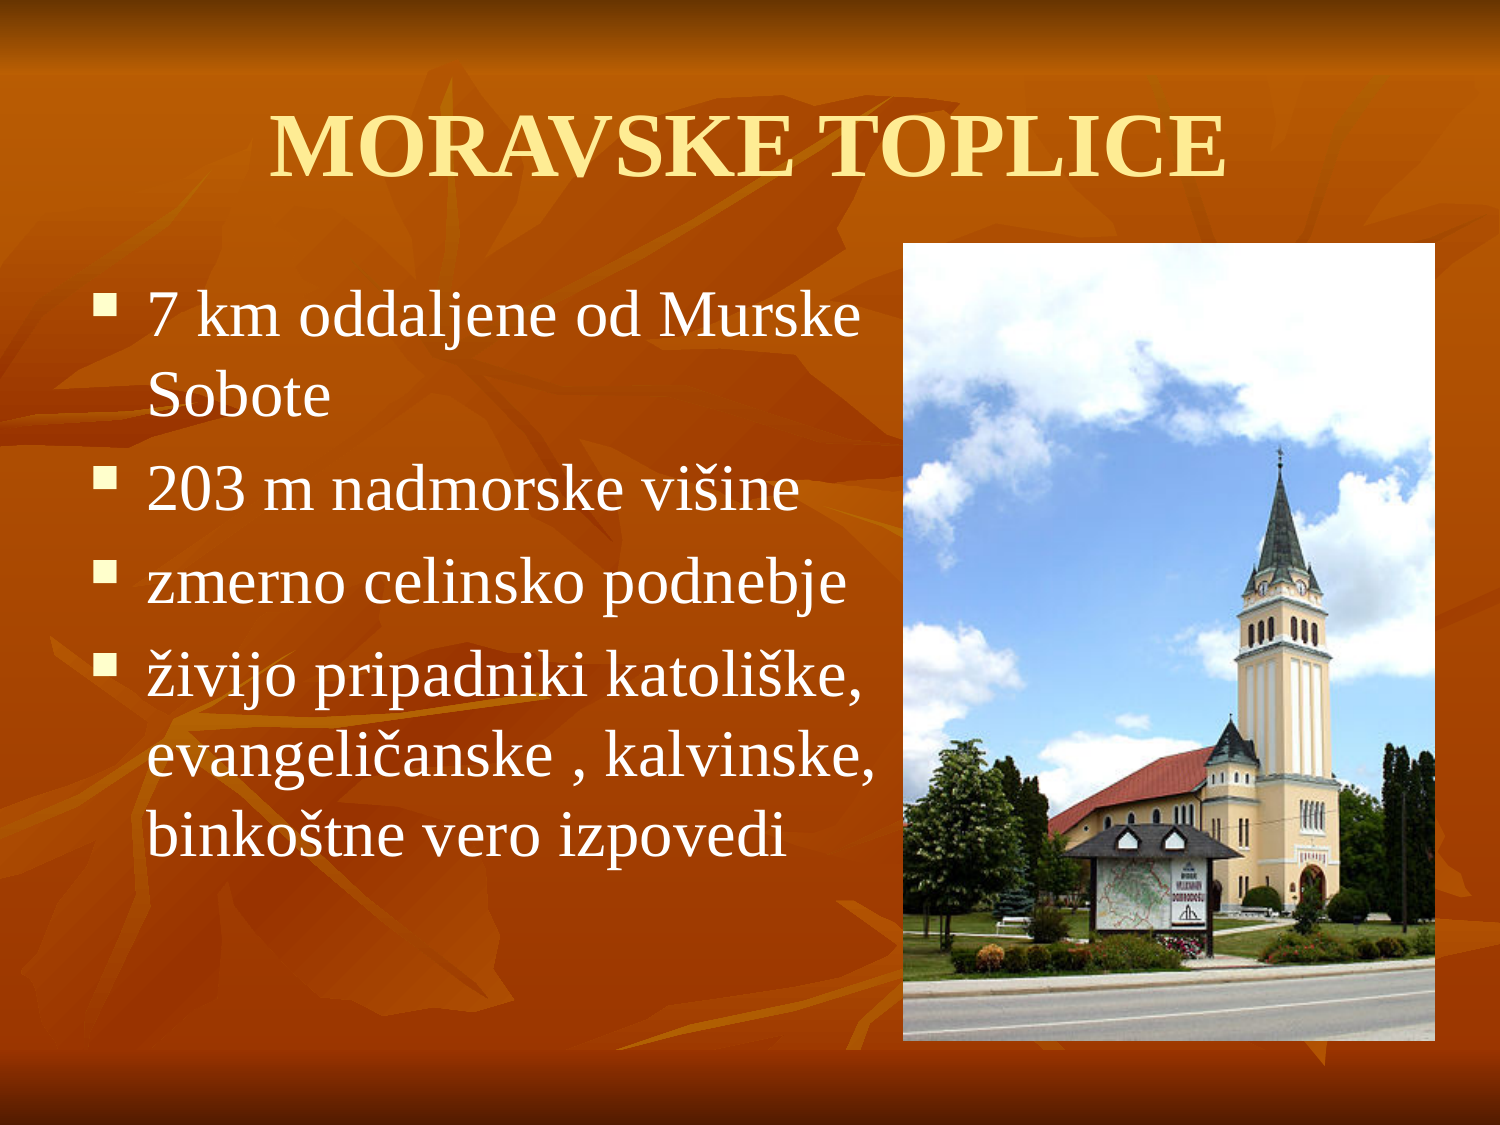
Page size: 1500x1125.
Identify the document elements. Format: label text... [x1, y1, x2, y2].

title MORAVSKE TOPLICE [75, 45, 1425, 234]
list 7 km oddaljene od Murske Sobote 203 m nadmorske višine zmerno celinsko podnebje živijo pripadniki katoliške, evangeličanske , kalvinske, binkoštne vero izpovedi [75, 262, 903, 1006]
picture [903, 243, 1435, 1041]
